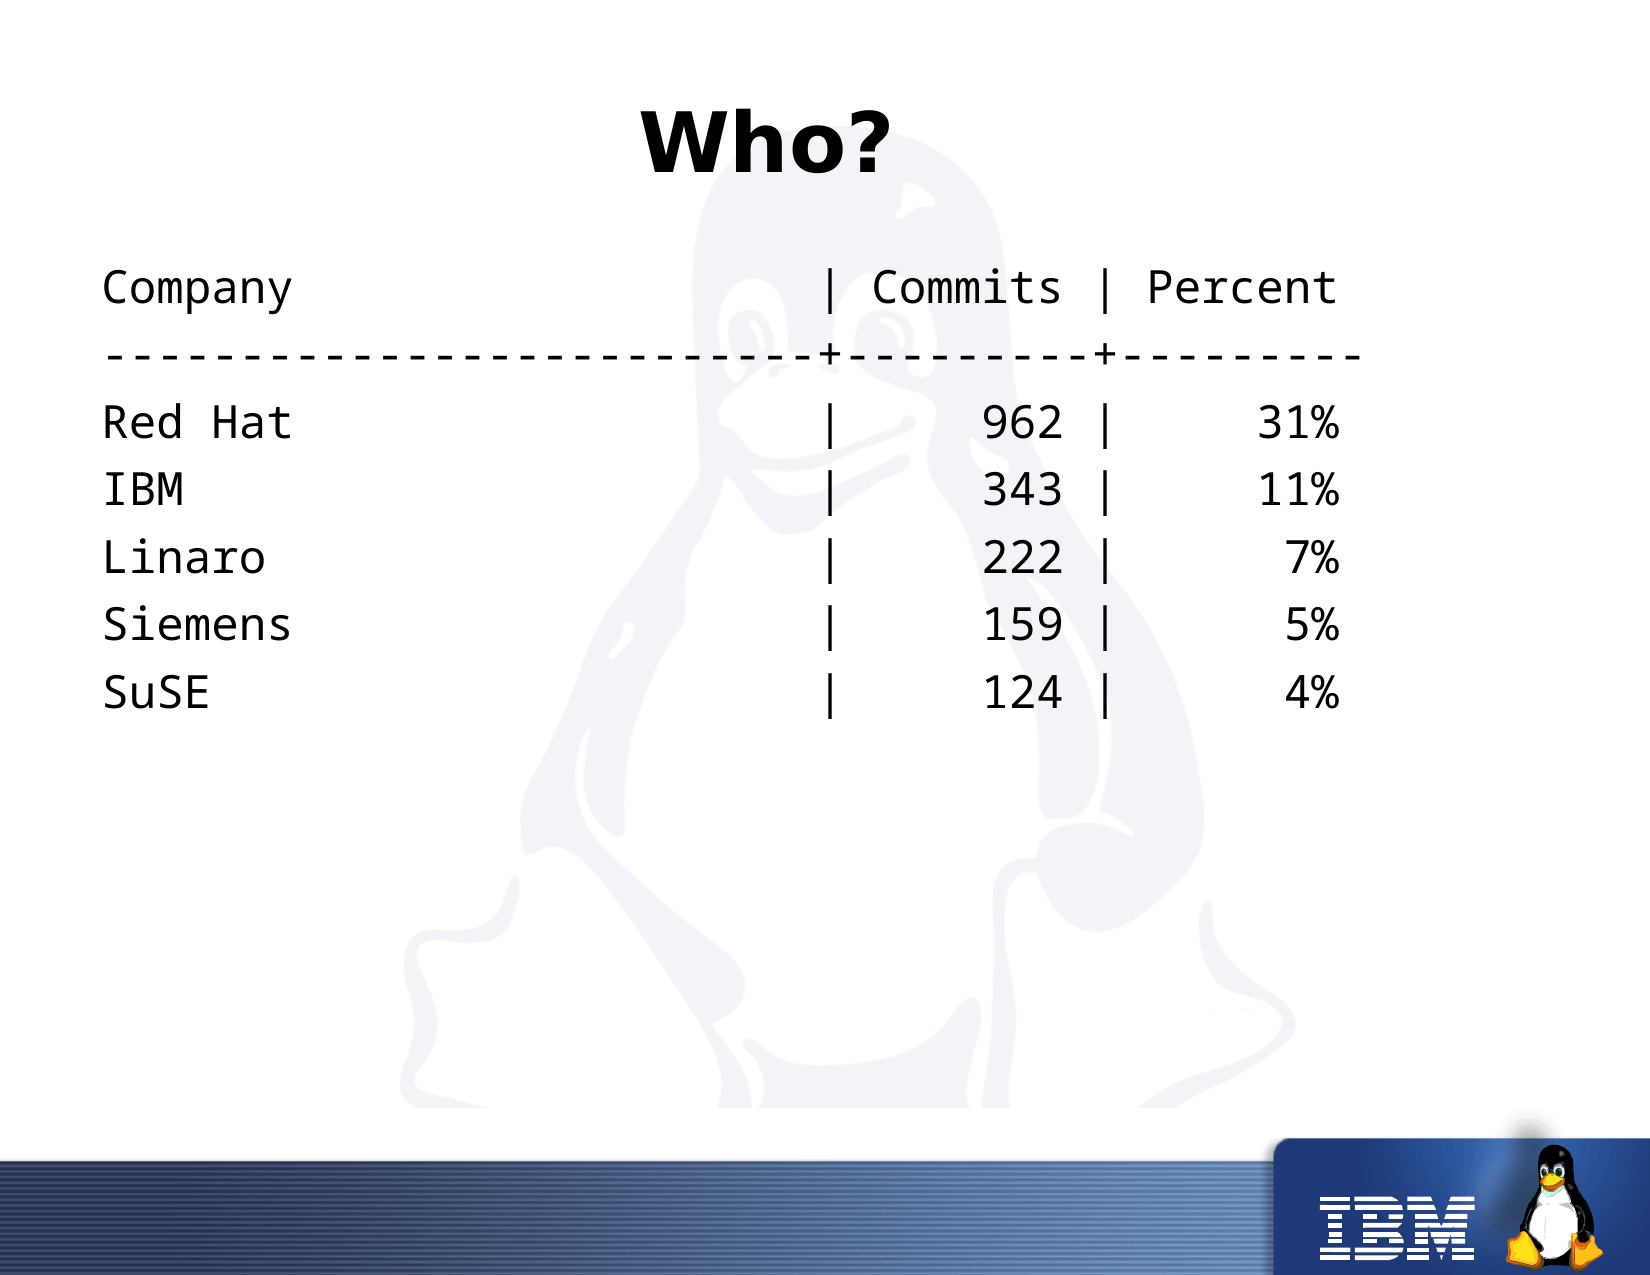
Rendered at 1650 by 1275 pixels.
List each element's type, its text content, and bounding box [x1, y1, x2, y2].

text_box Company | Commits | Percent --------------------------+---------+--------- Red Hat | 962 | 31% IBM | 343 | 11% Linaro | 222 | 7% Siemens | 159 | 5% SuSE | 124 | 4% [101, 249, 1650, 912]
title Who? [76, 76, 1457, 211]
